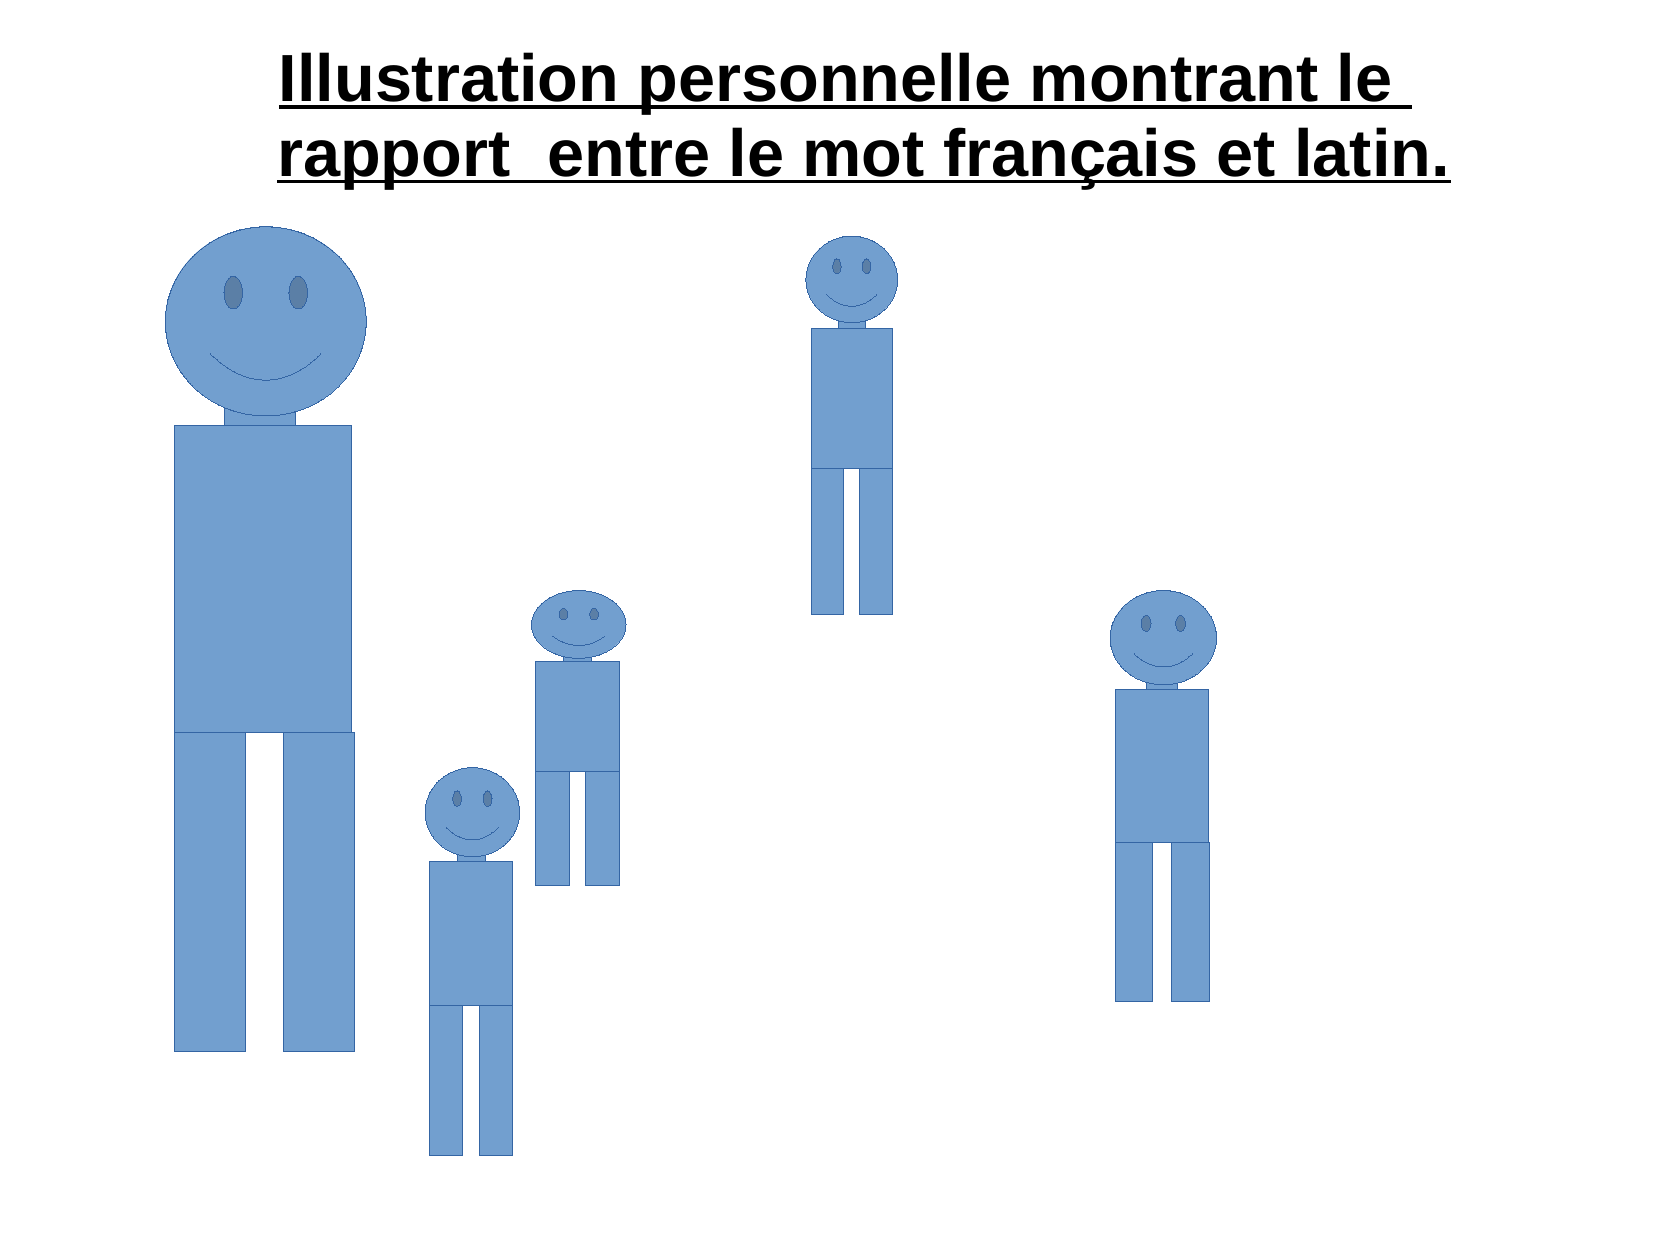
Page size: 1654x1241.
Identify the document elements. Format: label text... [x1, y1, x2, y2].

text_box [425, 767, 520, 1156]
title Illustration personnelle montrant le rapport entre le mot français et latin. [82, 40, 1571, 266]
text_box [1110, 590, 1217, 1002]
text_box [805, 236, 898, 615]
text_box [531, 590, 627, 886]
text_box [165, 226, 367, 1052]
